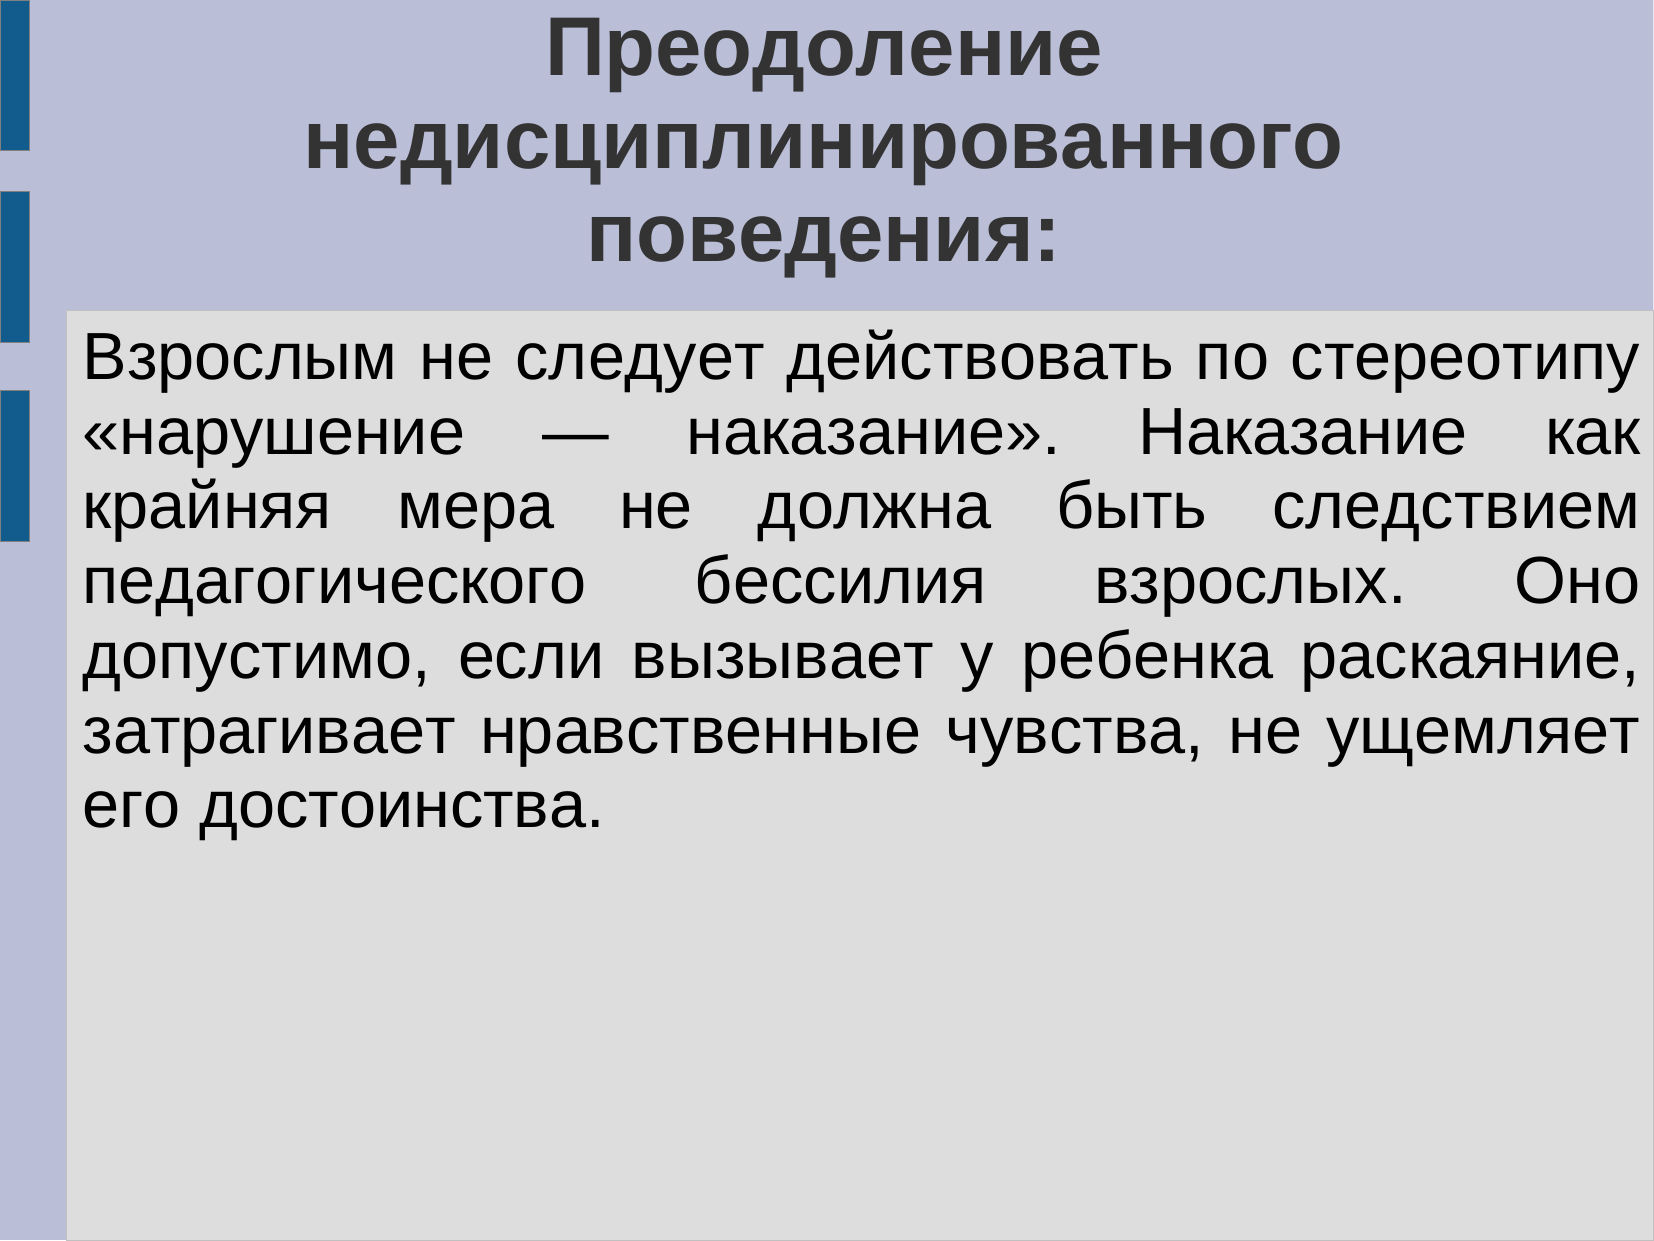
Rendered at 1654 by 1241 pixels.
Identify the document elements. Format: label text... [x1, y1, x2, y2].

title Преодоление недисциплинированного поведения: [118, 0, 1531, 280]
list Взрослым не следует действовать по стереотипу «нарушение — наказание». Наказание как крайняя мера не должна быть следствием педагогического бессилия взрослых. Оно допустимо, если вызывает у ребенка раскаяние, затрагивает нравственные чувства, не ущемляет его достоинства. [11, 318, 1642, 1241]
